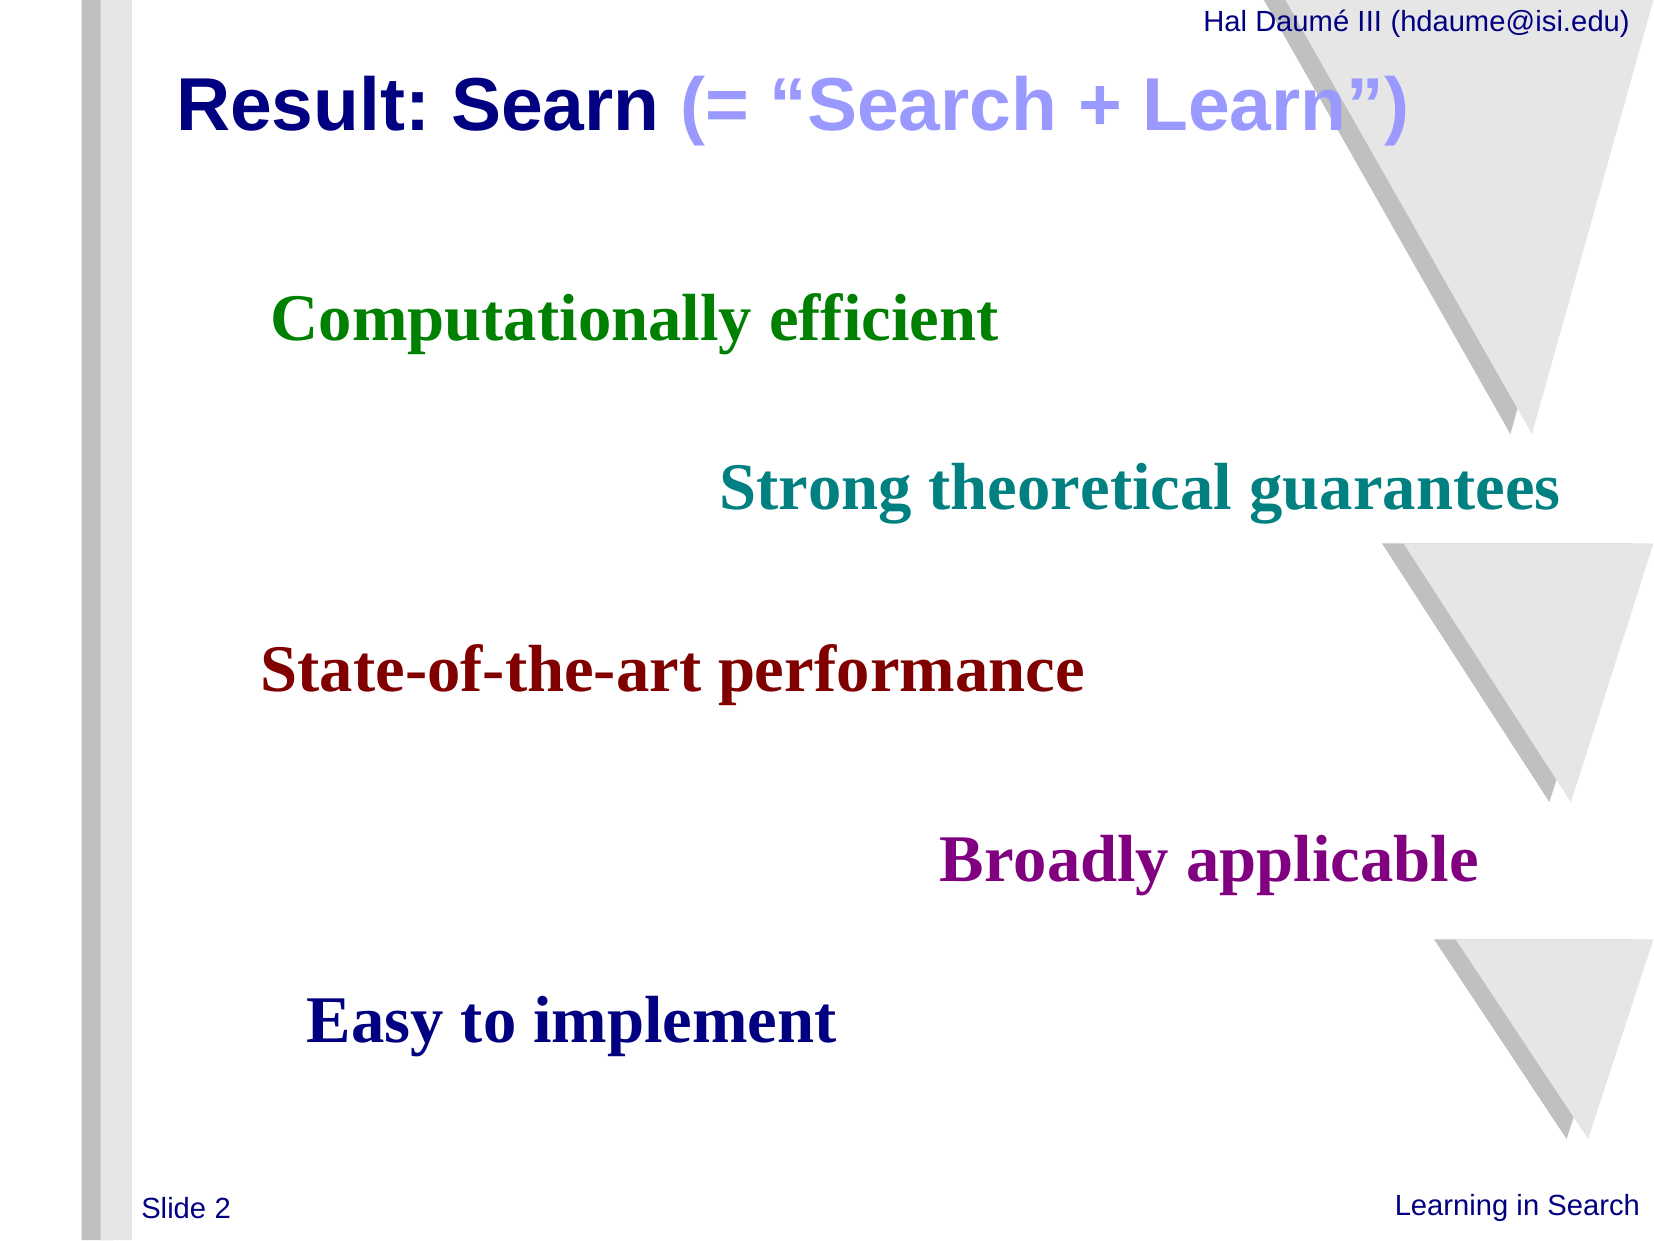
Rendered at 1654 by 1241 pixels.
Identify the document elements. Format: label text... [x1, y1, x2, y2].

text_box Computationally efficient [266, 276, 1005, 373]
text_box Broadly applicable [935, 817, 1485, 914]
text_box Strong theoretical guarantees [714, 445, 1567, 542]
title Result: Searn (= “Search + Learn”) [176, 44, 1509, 166]
text_box State-of-the-art performance [256, 627, 1092, 724]
text_box Easy to implement [302, 978, 842, 1075]
